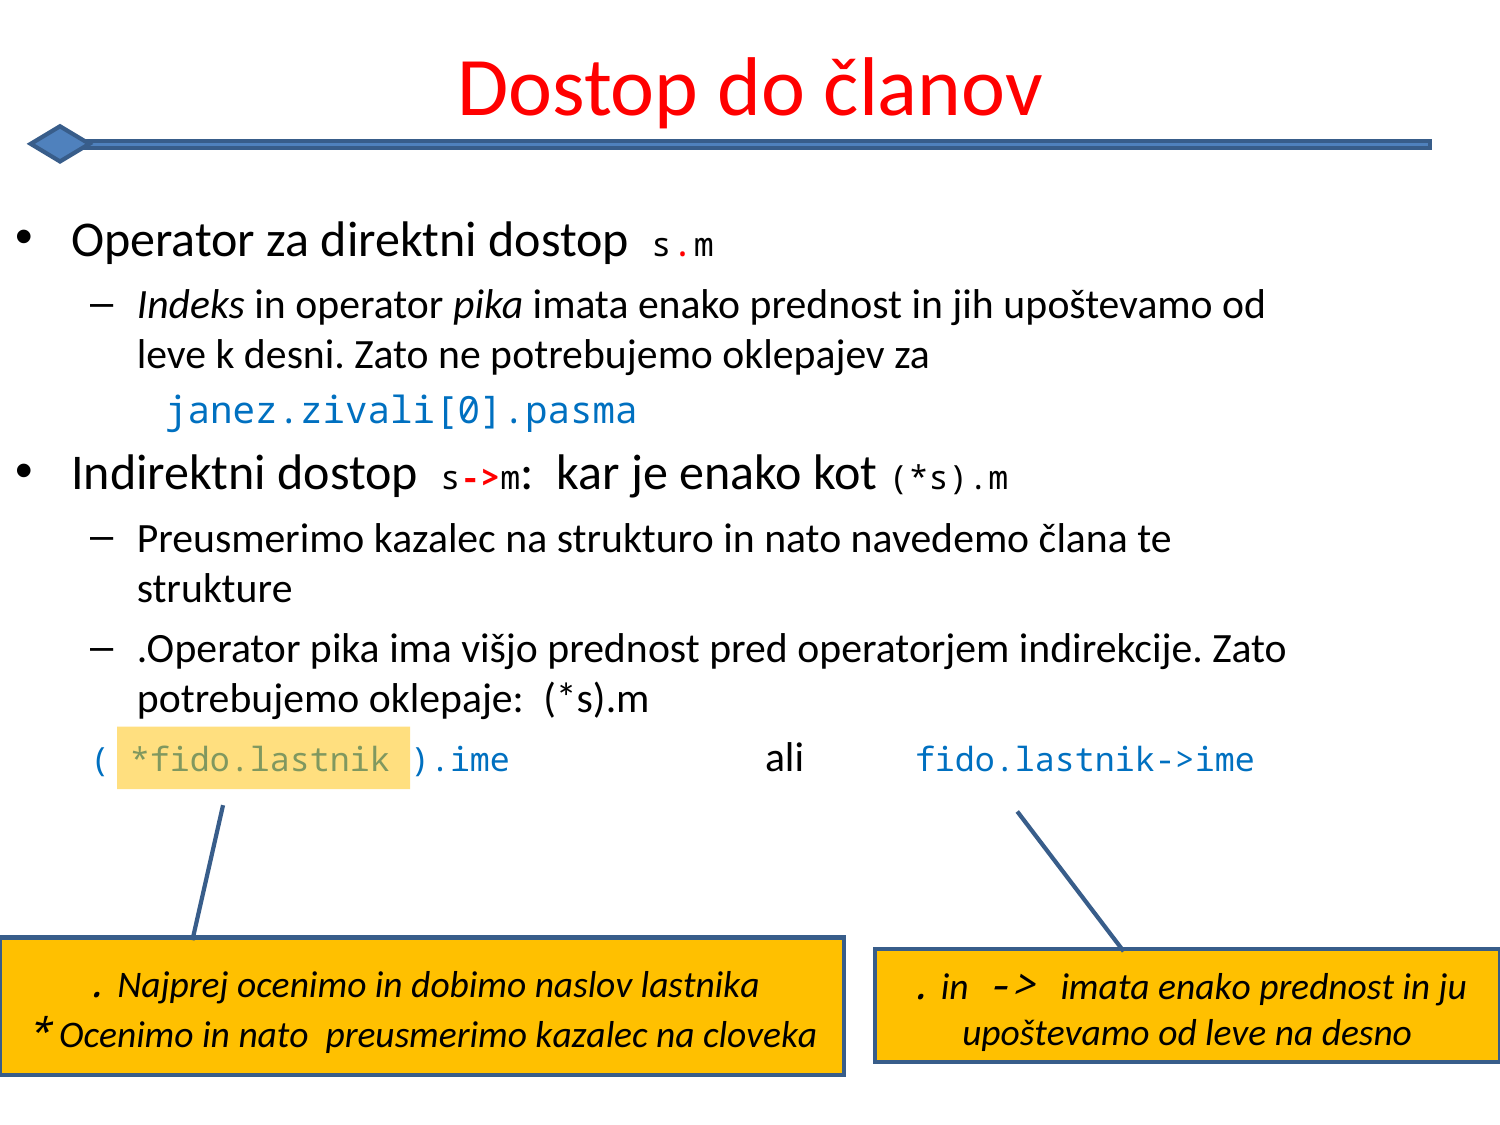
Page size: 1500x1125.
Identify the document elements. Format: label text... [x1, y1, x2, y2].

title Dostop do članov [75, 23, 1426, 141]
text_box . in -> imata enako prednost in ju upoštevamo od leve na desno [875, 811, 1500, 1062]
list Operator za direktni dostop s.m Indeks in operator pika imata enako prednost in jih upoštevamo od leve k desni. Zato ne potrebujemo oklepajev za janez.zivali[0].pasma Indirektni dostop s->m: kar je enako kot (*s).m Preusmerimo kazalec na strukturo in nato navedemo člana te strukture .Operator pika ima višjo prednost pred operatorjem indirekcije. Zato potrebujemo oklepaje: (*s).m ( *fido.lastnik ).ime ali fido.lastnik->ime [0, 199, 1351, 1010]
text_box . Najprej ocenimo in dobimo naslov lastnika * Ocenimo in nato preusmerimo kazalec na cloveka [0, 805, 844, 1075]
text_box [117, 726, 411, 790]
